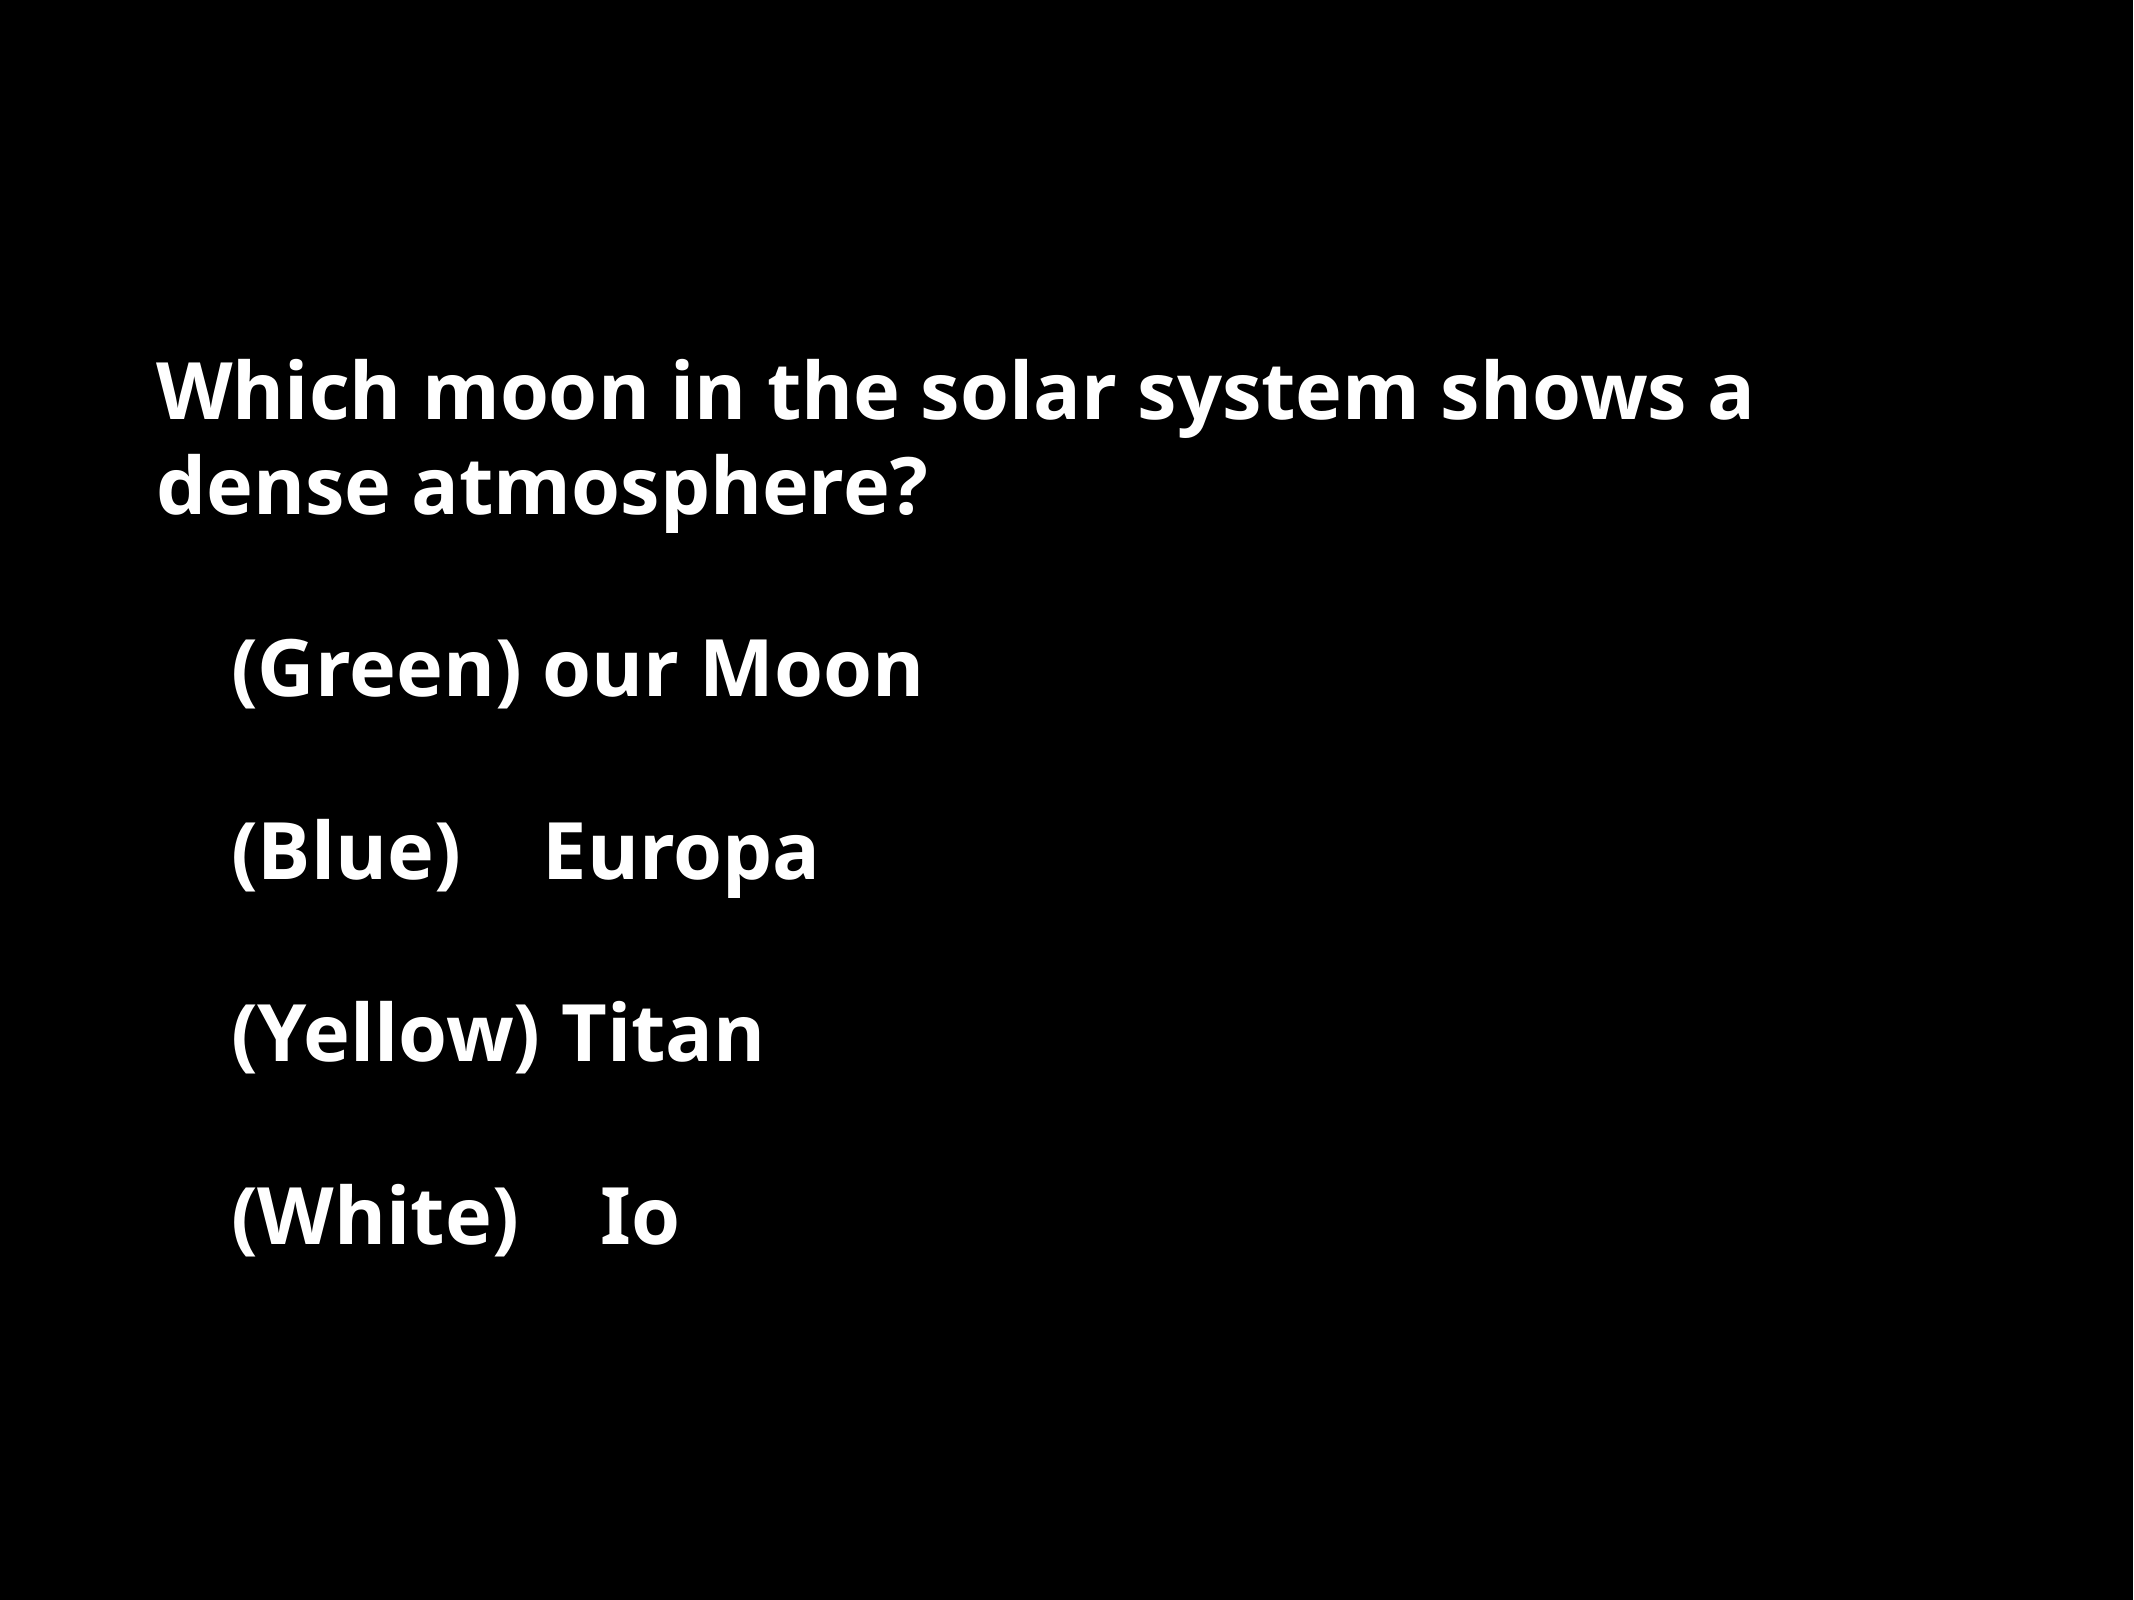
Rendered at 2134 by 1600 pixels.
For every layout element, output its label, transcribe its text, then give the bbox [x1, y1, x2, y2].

list Which moon in the solar system shows a dense atmosphere? (Green) our Moon (Blue) Europa (Yellow) Titan (White) Io [156, 208, 1978, 1392]
